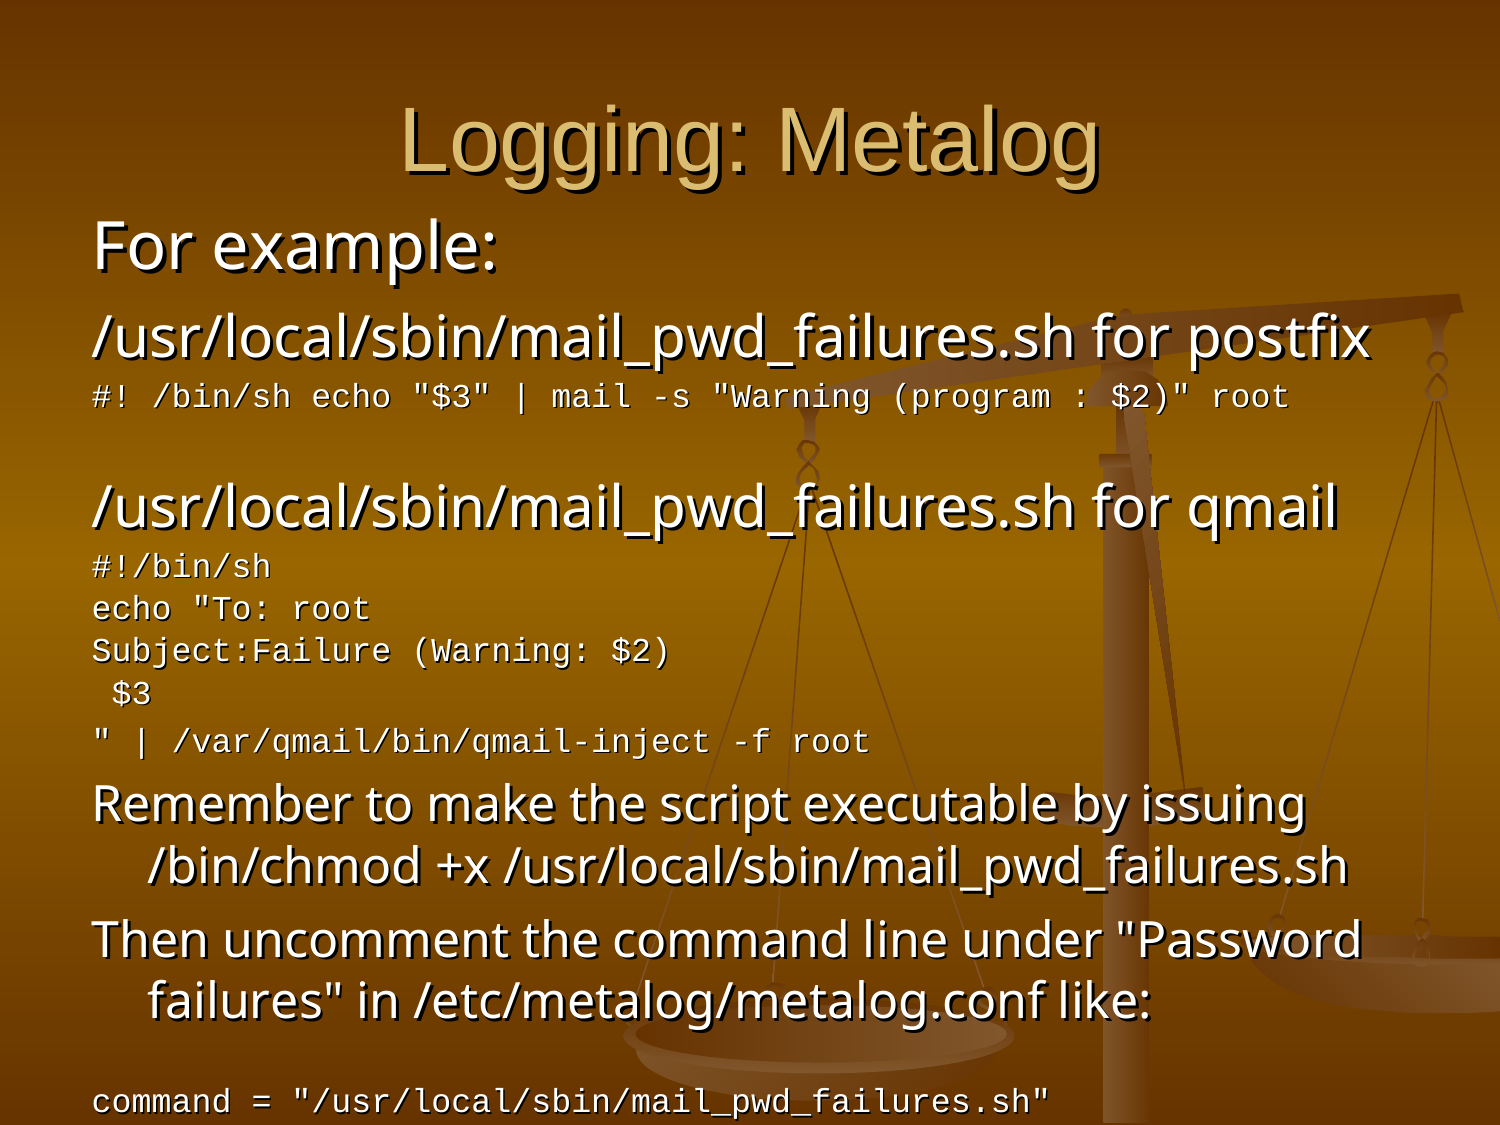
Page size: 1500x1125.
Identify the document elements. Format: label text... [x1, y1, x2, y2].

title Logging: Metalog [75, 45, 1426, 234]
list For example: /usr/local/sbin/mail_pwd_failures.sh for postfix #! /bin/sh echo "$3" | mail -s "Warning (program : $2)" root /usr/local/sbin/mail_pwd_failures.sh for qmail #!/bin/sh echo "To: root Subject:Failure (Warning: $2) $3 " | /var/qmail/bin/qmail-inject -f root Remember to make the script executable by issuing /bin/chmod +x /usr/local/sbin/mail_pwd_failures.sh Then uncomment the command line under "Password failures" in /etc/metalog/metalog.conf like: command = "/usr/local/sbin/mail_pwd_failures.sh" [76, 196, 1427, 1125]
